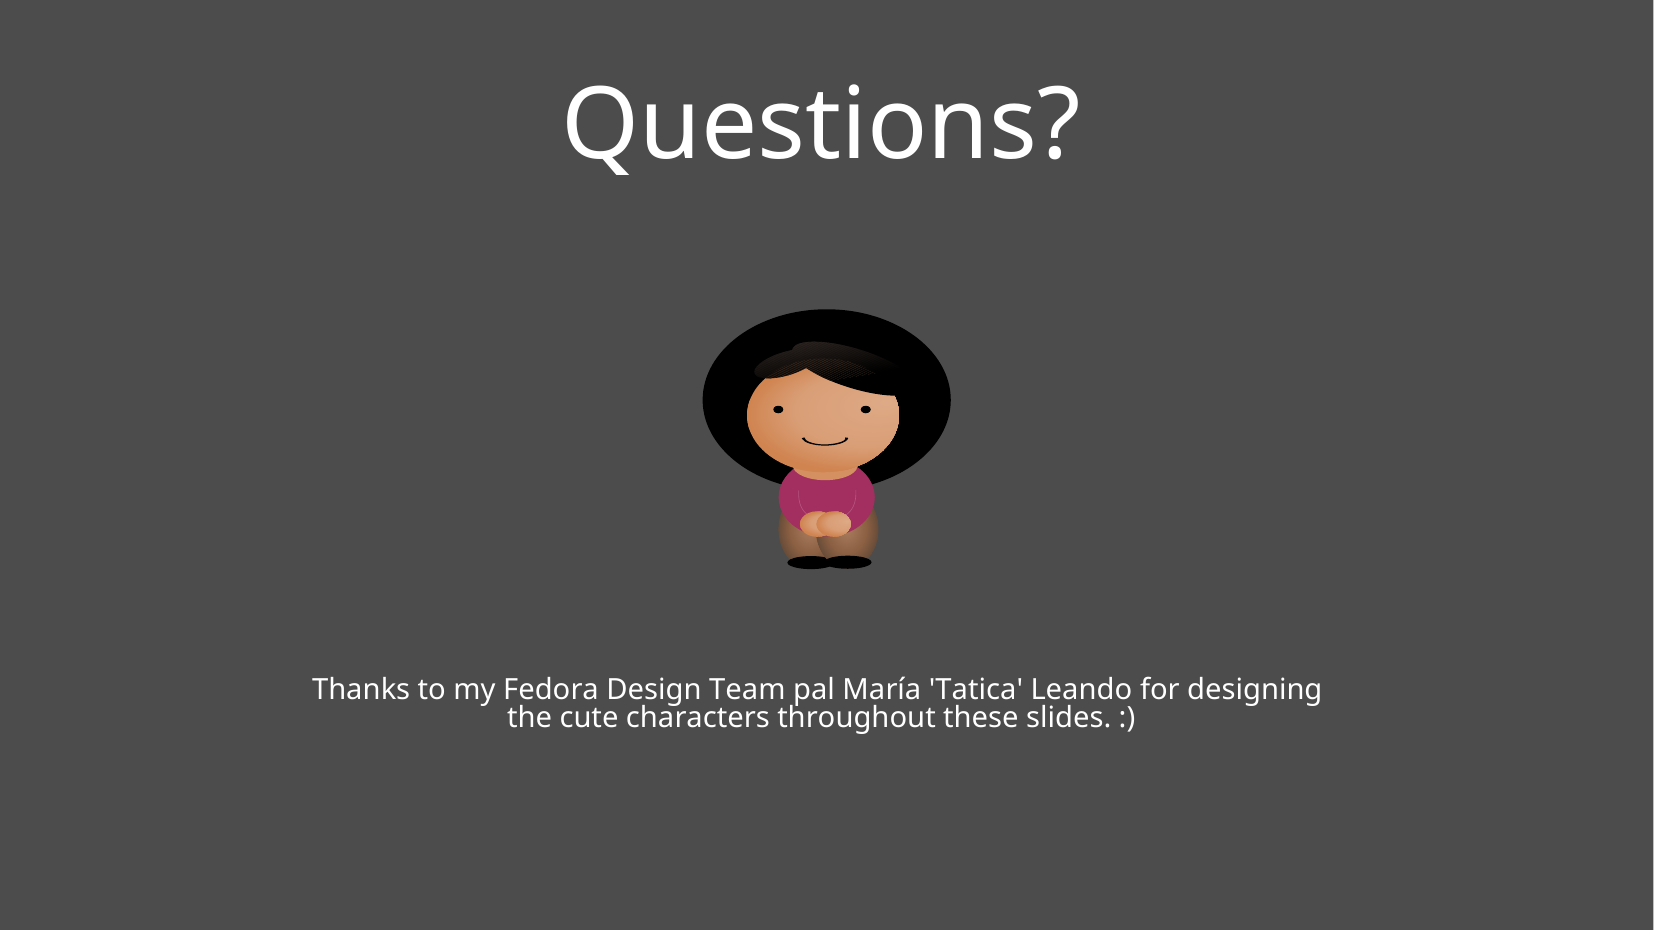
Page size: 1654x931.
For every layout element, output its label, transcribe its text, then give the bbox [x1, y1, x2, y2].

title Thanks to my Fedora Design Team pal María 'Tatica' Leando for designing the cute characters throughout these slides. :) [71, 607, 1572, 804]
title Questions? [71, 31, 1572, 228]
picture [702, 309, 951, 570]
